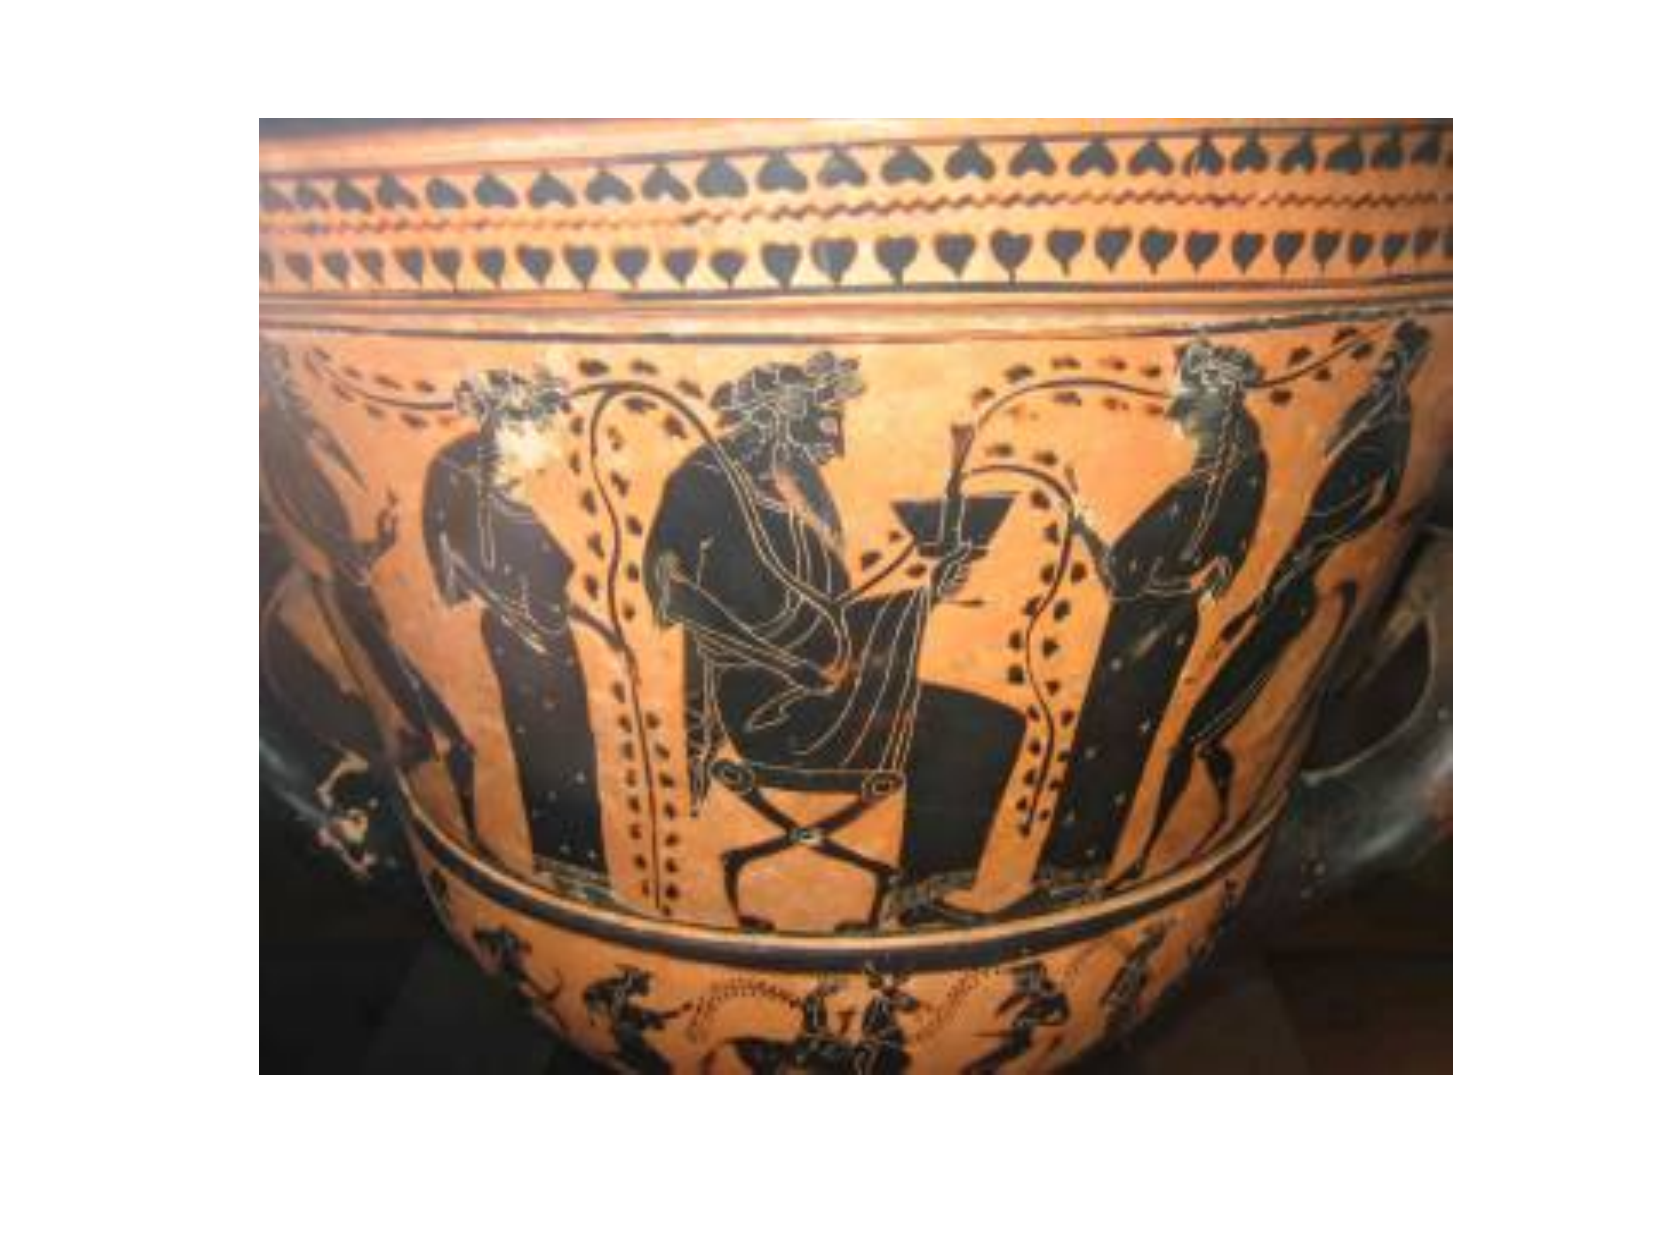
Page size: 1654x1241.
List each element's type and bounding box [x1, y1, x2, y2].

picture [259, 118, 1453, 1075]
